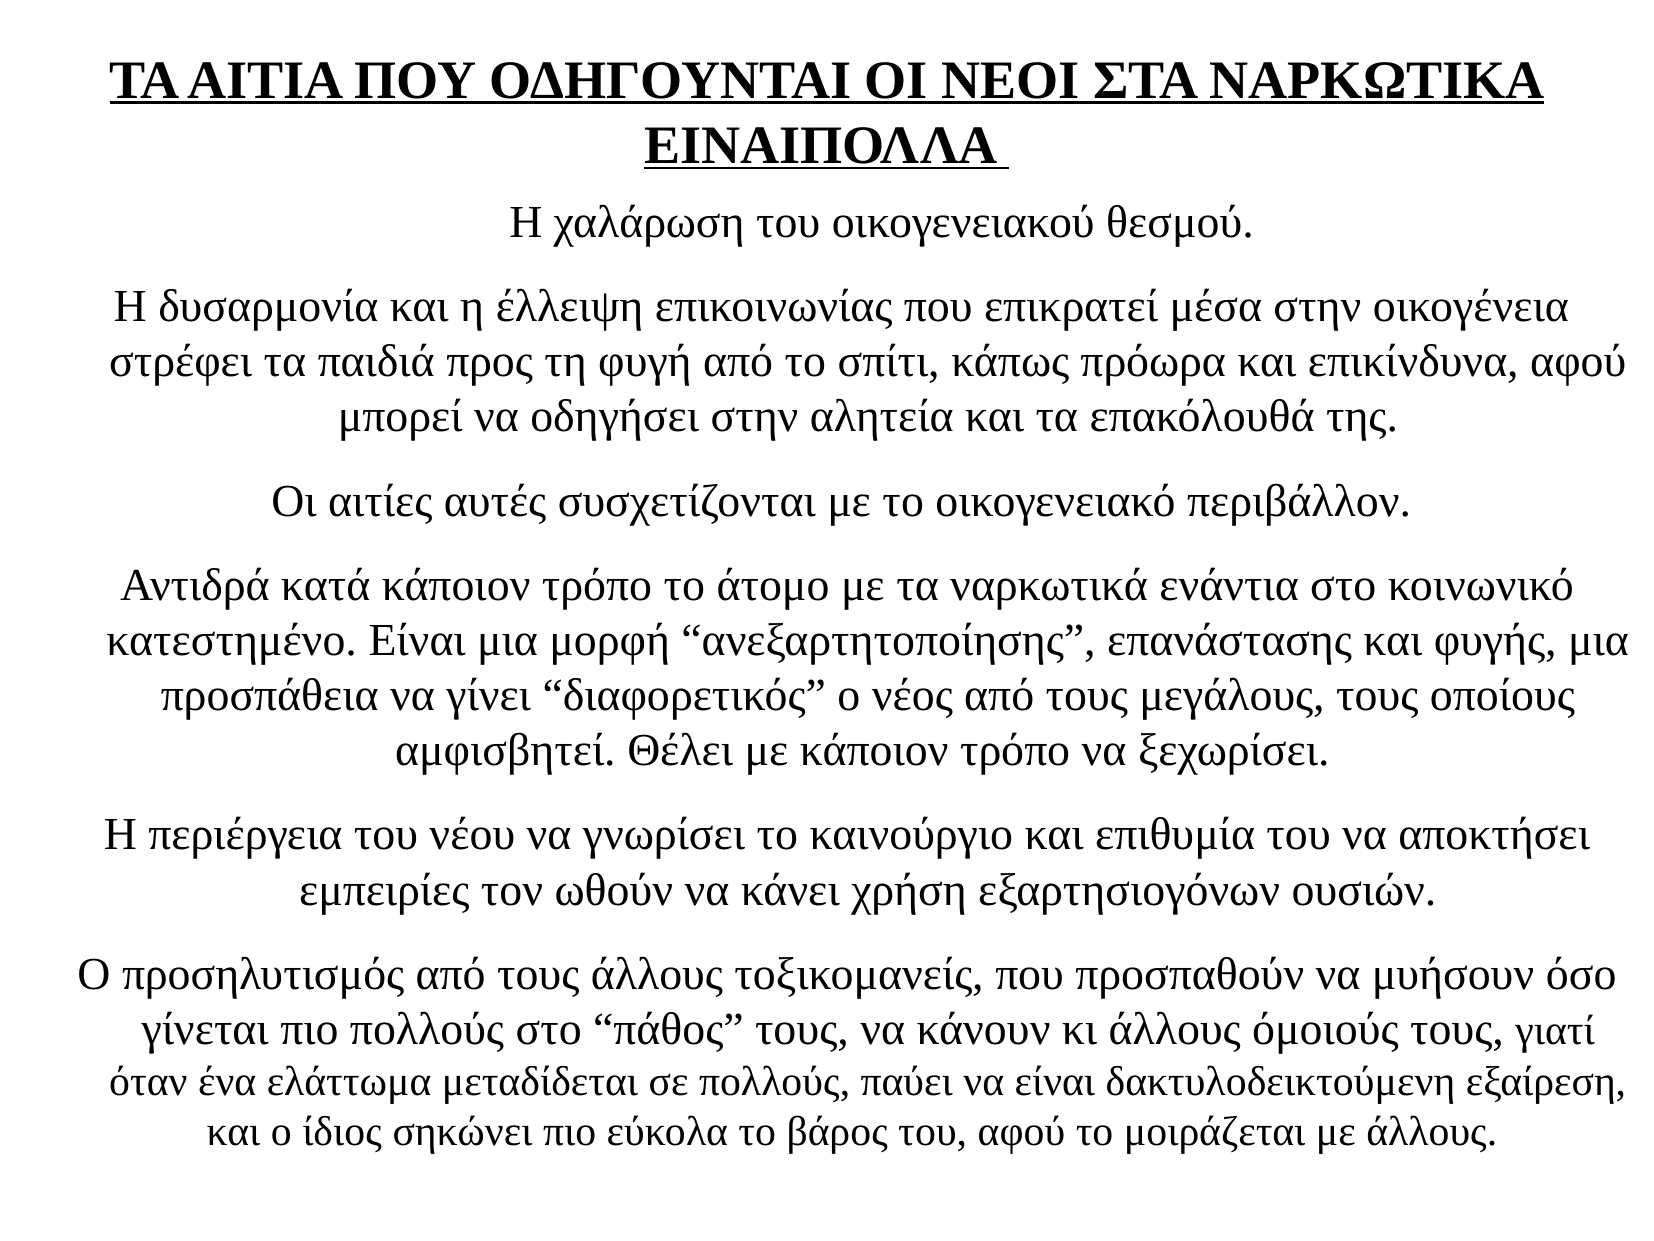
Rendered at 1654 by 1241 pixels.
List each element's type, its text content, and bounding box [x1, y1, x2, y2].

title ΤΑ ΑΙΤΙΑ ΠΟΥ ΟΔΗΓΟΥΝΤΑΙ ΟΙ ΝΕΟΙ ΣΤΑ ΝΑΡΚΩΤΙΚΑ ΕΙΝΑΙΠΟΛΛΑ [82, 26, 1571, 191]
list Η χαλάρωση του οικογενειακού θεσμού. Η δυσαρμονία και η έλλειψη επικοινωνίας που επικρατεί μέσα στην οικογένεια στρέφει τα παιδιά προς τη φυγή από το σπίτι, κάπως πρόωρα και επικίνδυνα, αφού μπορεί να οδηγήσει στην αλητεία και τα επακόλουθά της. Οι αιτίες αυτές συσχετίζονται με το οικογενειακό περιβάλλον. Αντιδρά κατά κάποιον τρόπο το άτομο με τα ναρκωτικά ενάντια στο κοινωνικό κατεστημένο. Είναι μια μορφή “ανεξαρτητοποίησης”, επανάστασης και φυγής, μια προσπάθεια να γίνει “διαφορετικός” ο νέος από τους μεγάλους, τους οποίους αμφισβητεί. Θέλει με κάποιον τρόπο να ξεχωρίσει. Η περιέργεια του νέου να γνωρίσει το καινούργιο και επιθυμία του να αποκτήσει εμπειρίες τον ωθούν να κάνει χρήση εξαρτησιογόνων ουσιών. Ο προσηλυτισμός από τους άλλους τοξικομανείς, που προσπαθούν να μυήσουν όσο γίνεται πιο πολλούς στο “πάθος” τους, να κάνουν κι άλλους όμοιούς τους, γιατί όταν ένα ελάττωμα μεταδίδεται σε πολλούς, παύει να είναι δακτυλοδεικτούμενη εξαίρεση, και ο ίδιος σηκώνει πιο εύκολα το βάρος του, αφού το μοιράζεται με άλλους. [30, 191, 1636, 1241]
